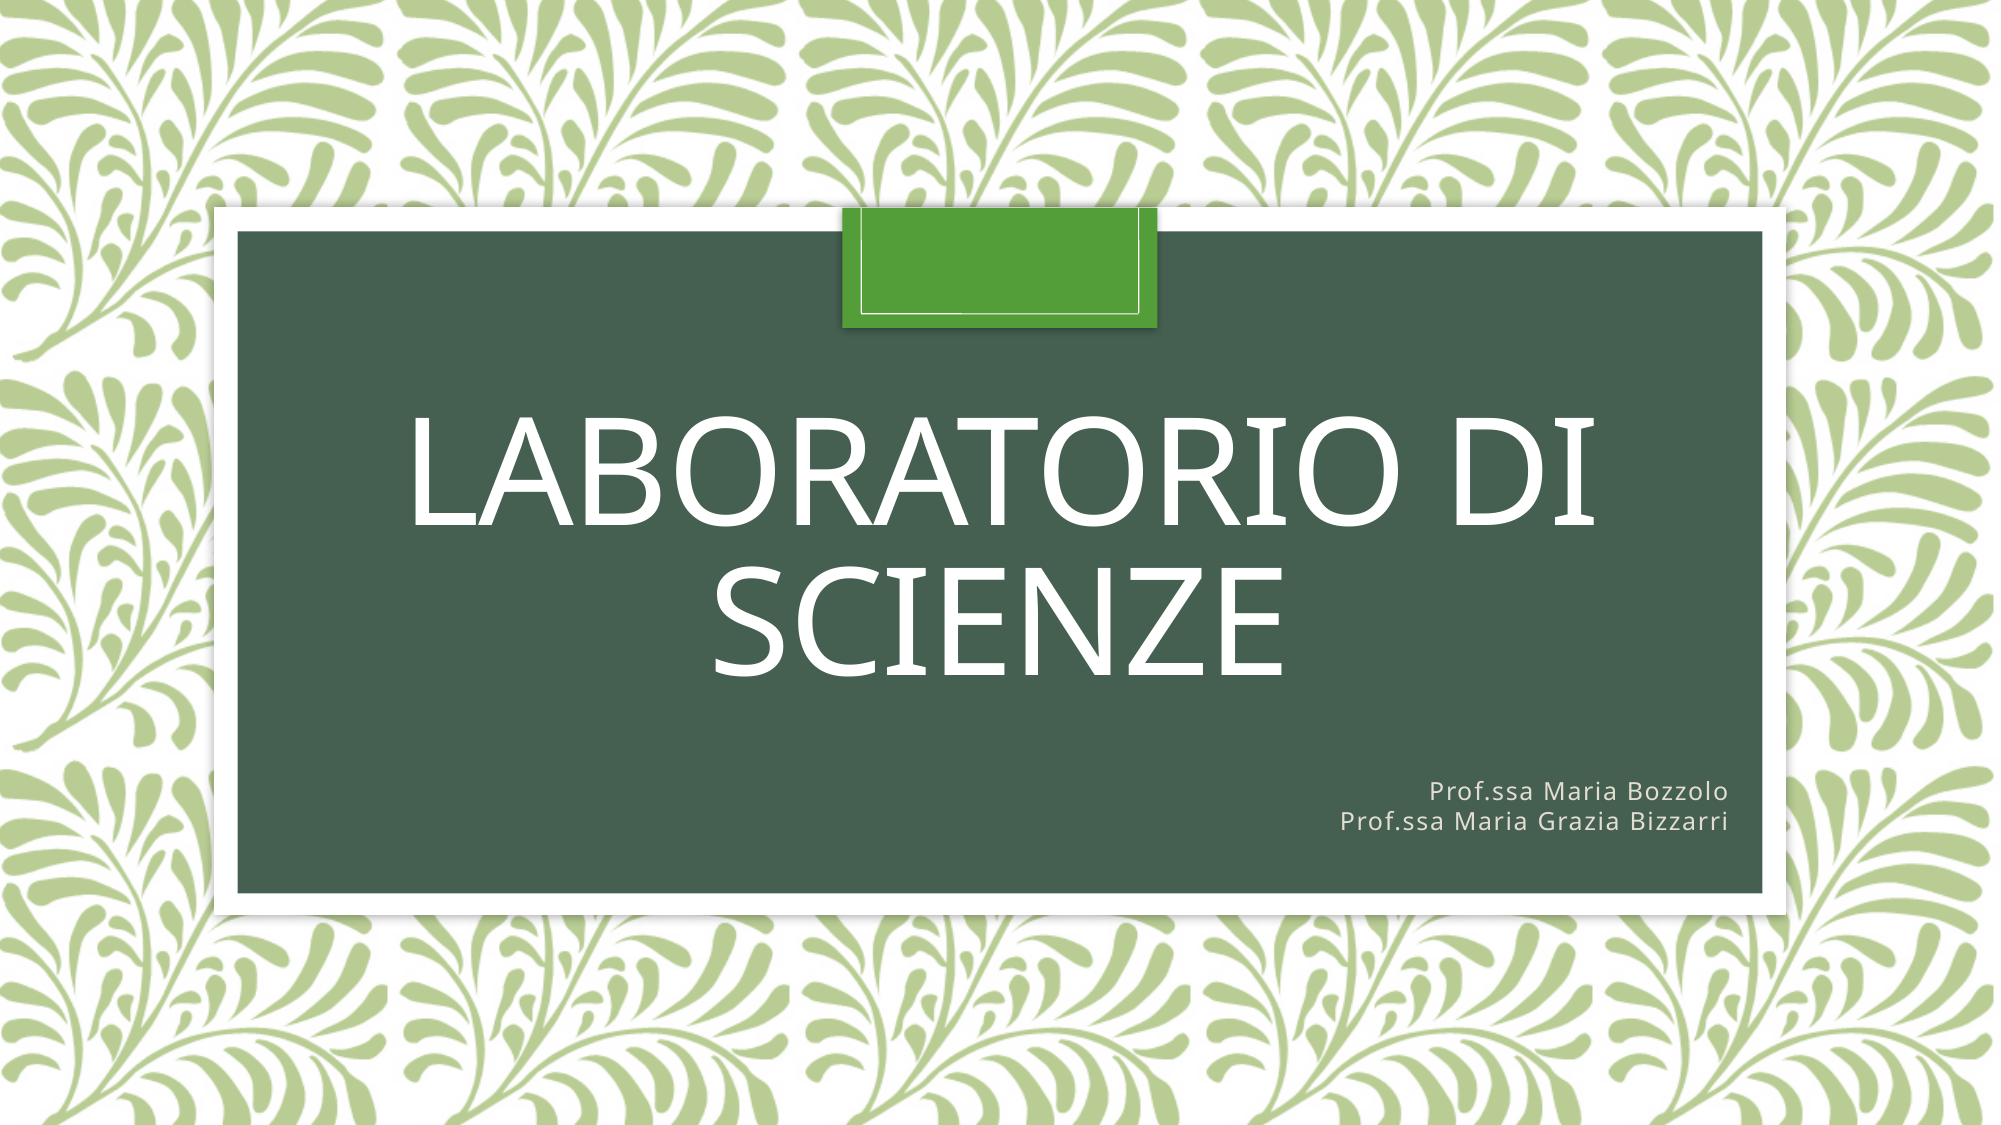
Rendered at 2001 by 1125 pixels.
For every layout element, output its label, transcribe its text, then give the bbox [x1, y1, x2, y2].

subtitle Prof.ssa Maria Bozzolo Prof.ssa Maria Grazia Bizzarri [256, 768, 1745, 844]
title LABORATORIO DI SCIENZE [256, 343, 1744, 768]
